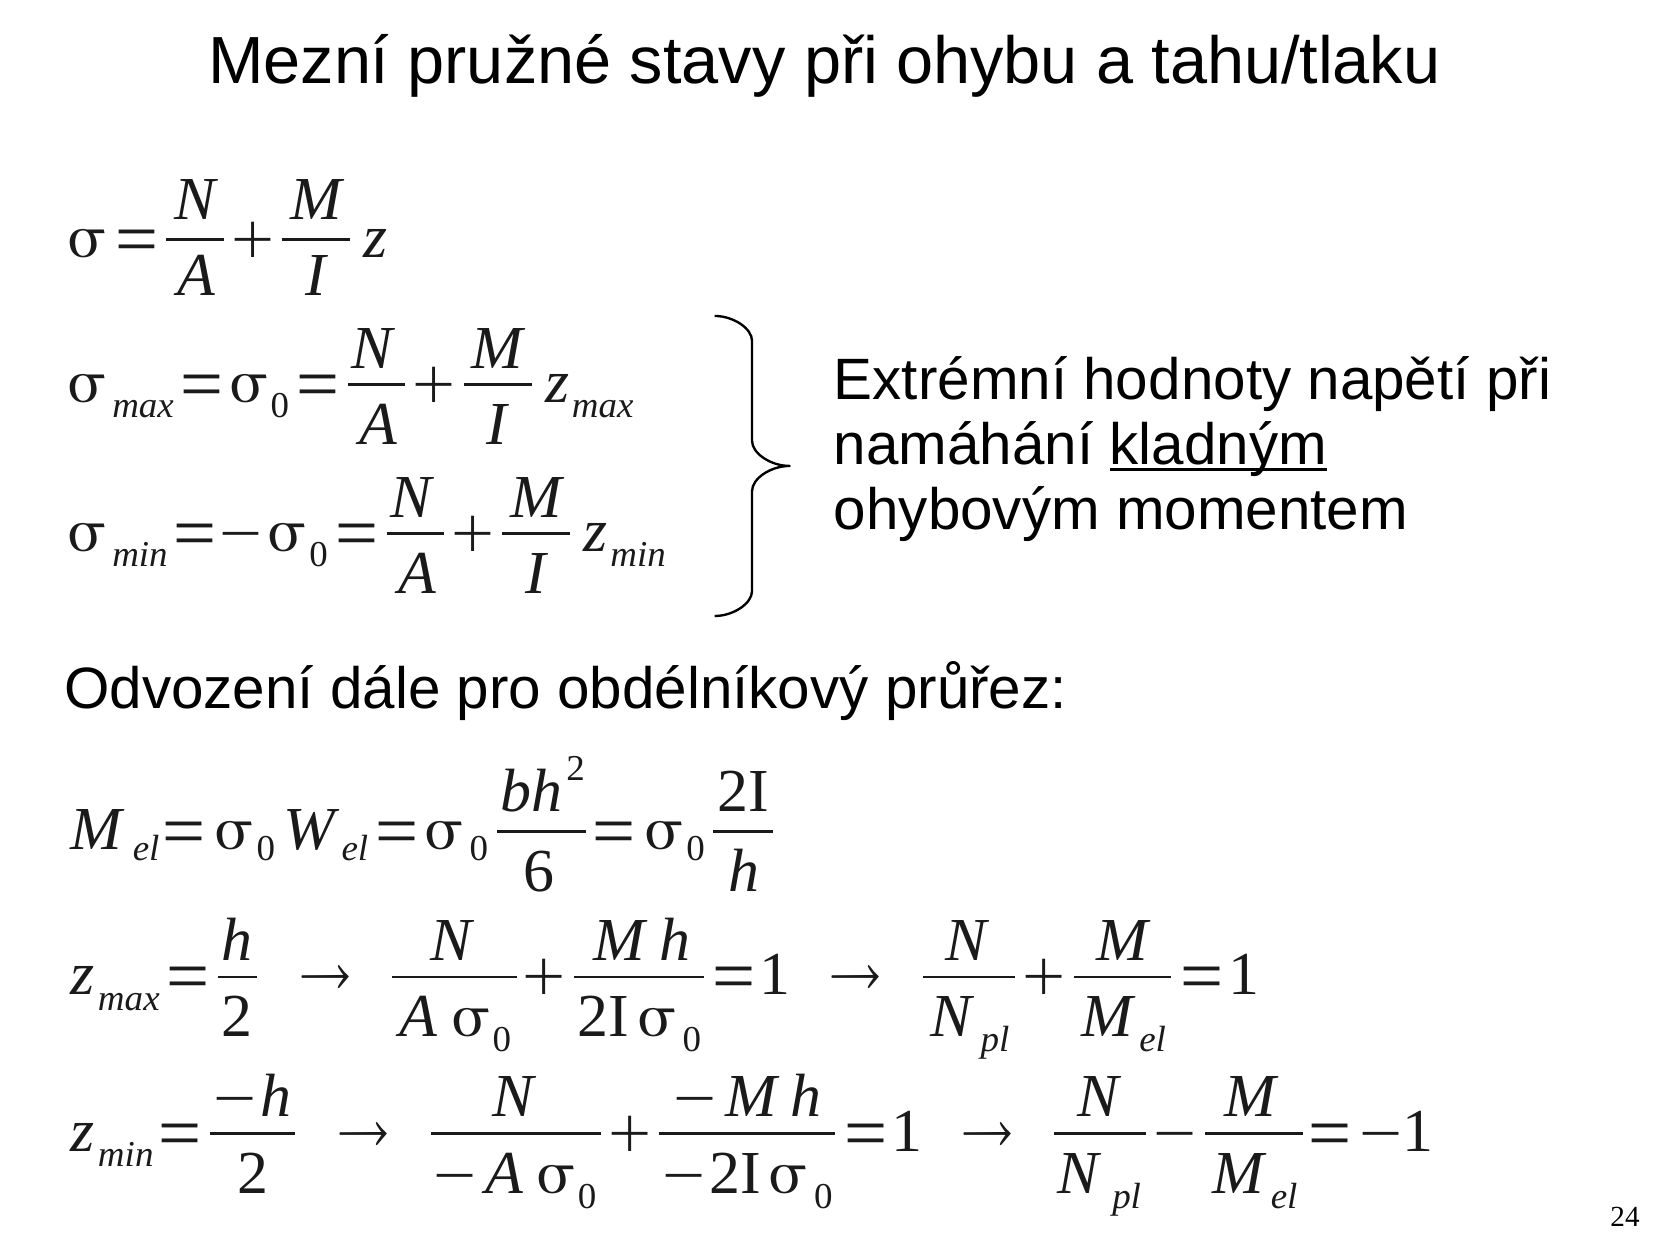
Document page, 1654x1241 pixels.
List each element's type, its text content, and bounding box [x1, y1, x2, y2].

text_box Extrémní hodnoty napětí při namáhání kladným ohybovým momentem [819, 339, 1607, 572]
text_box Odvození dále pro obdélníkový průřez: [49, 648, 1126, 737]
chart [42, 165, 681, 606]
title Mezní pružné stavy při ohybu a tahu/tlaku [37, 8, 1613, 113]
chart [43, 750, 1450, 1217]
